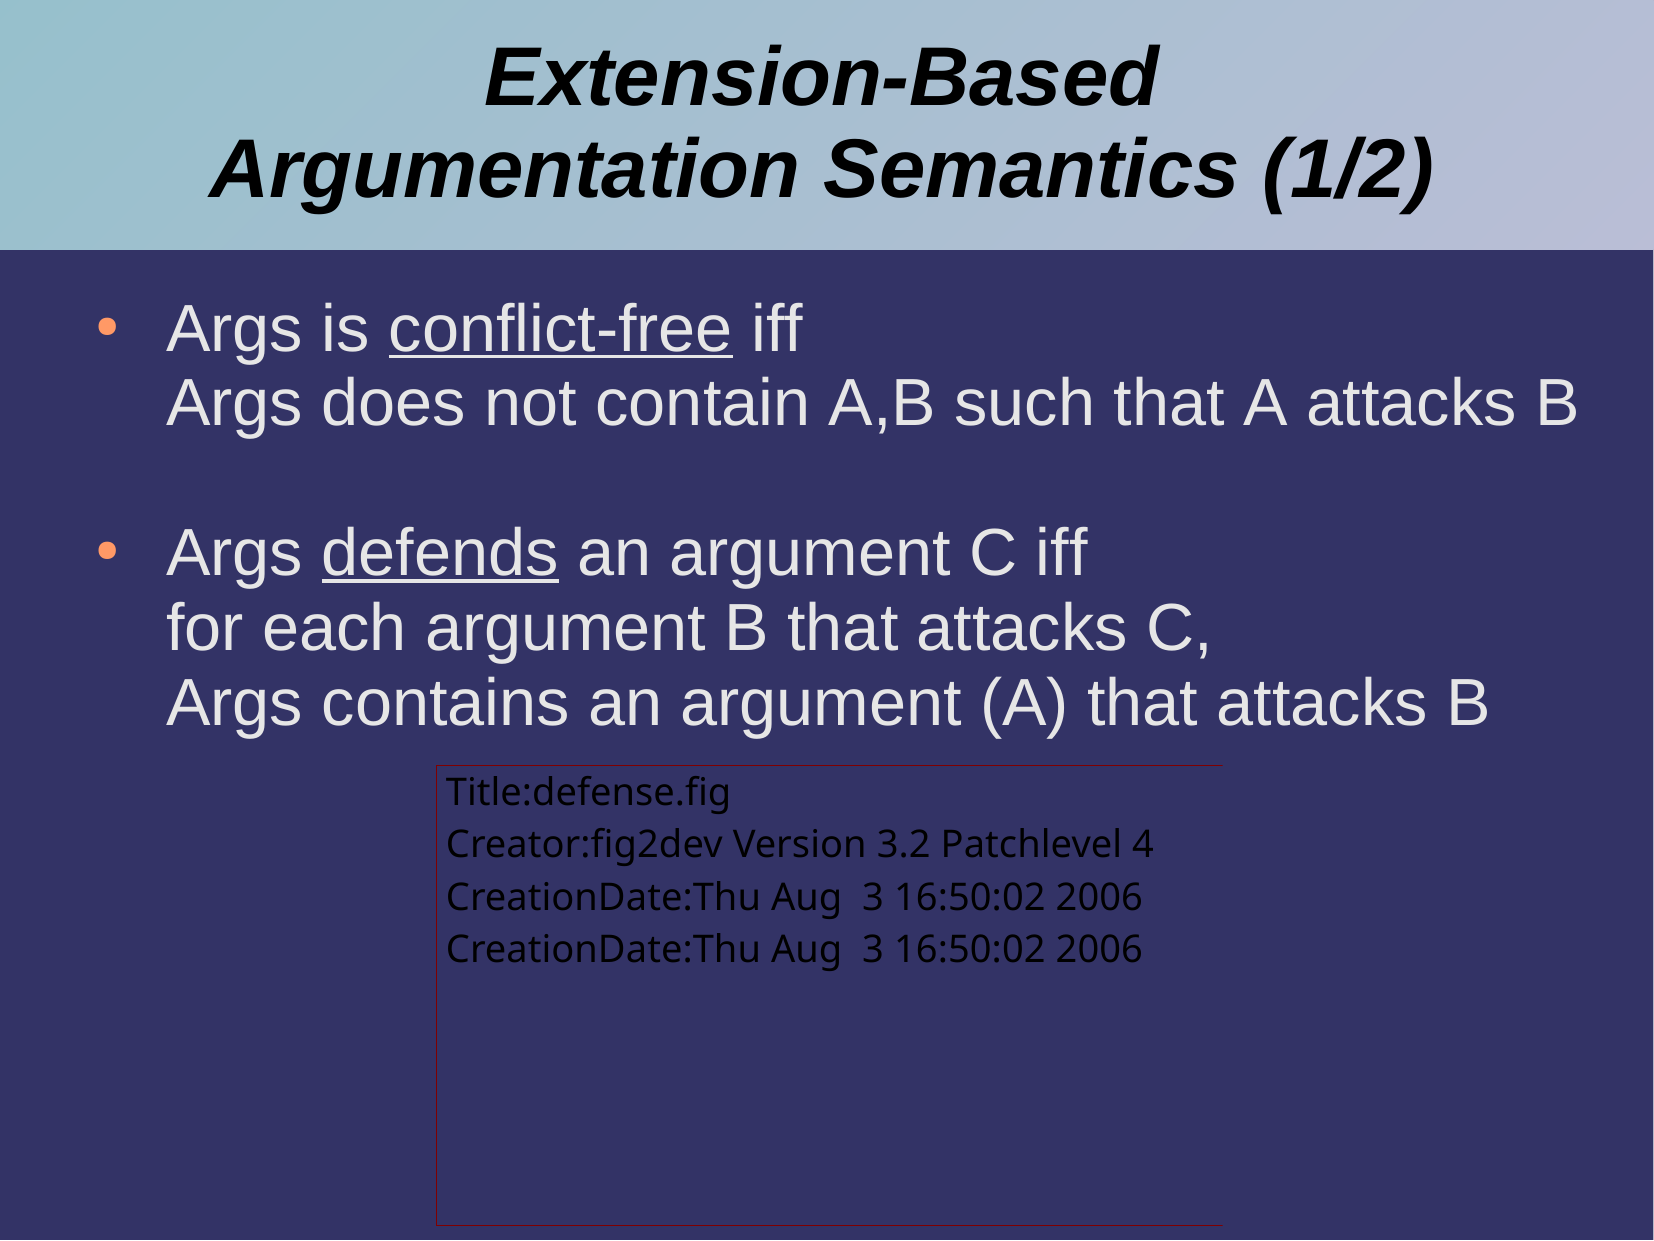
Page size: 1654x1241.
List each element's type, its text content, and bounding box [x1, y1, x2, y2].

list Args is conflict-free iff Args does not contain A,B such that A attacks B Args defends an argument C iff for each argument B that attacks C, Args contains an argument (A) that attacks B [83, 290, 1652, 762]
title Extension-Based Argumentation Semantics (1/2) [0, 0, 1587, 249]
picture [433, 762, 1223, 1226]
